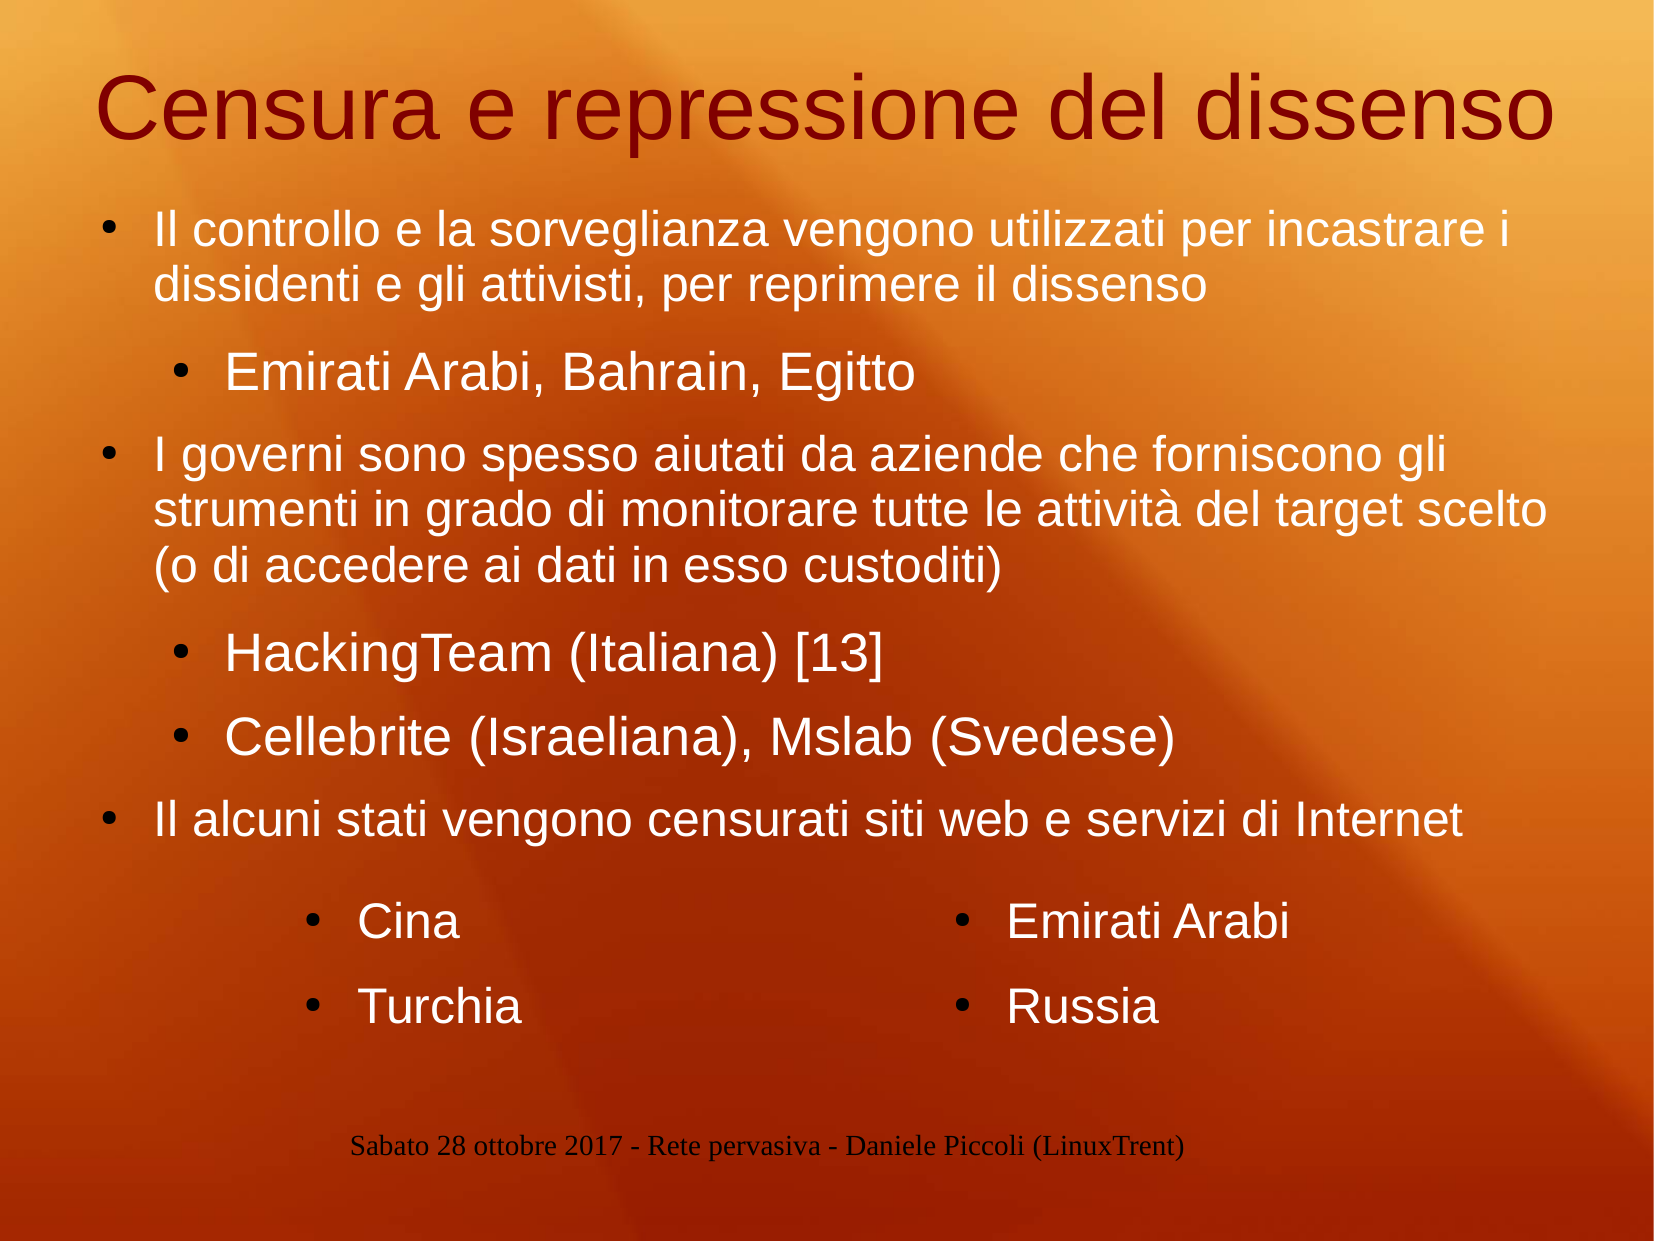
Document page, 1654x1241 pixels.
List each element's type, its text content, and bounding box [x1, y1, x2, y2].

picture [0, 0, 1654, 1241]
title Censura e repressione del dissenso [82, 37, 1571, 178]
list Il controllo e la sorveglianza vengono utilizzati per incastrare i dissidenti e gli attivisti, per reprimere il dissenso Emirati Arabi, Bahrain, Egitto I governi sono spesso aiutati da aziende che forniscono gli strumenti in grado di monitorare tutte le attività del target scelto (o di accedere ai dati in esso custoditi) HackingTeam (Italiana) [13] Cellebrite (Israeliana), Mslab (Svedese) Il alcuni stati vengono censurati siti web e servizi di Internet [82, 200, 1571, 847]
text_box Emirati Arabi Russia [850, 885, 1394, 1042]
text_box Cina Turchia [200, 885, 745, 1042]
